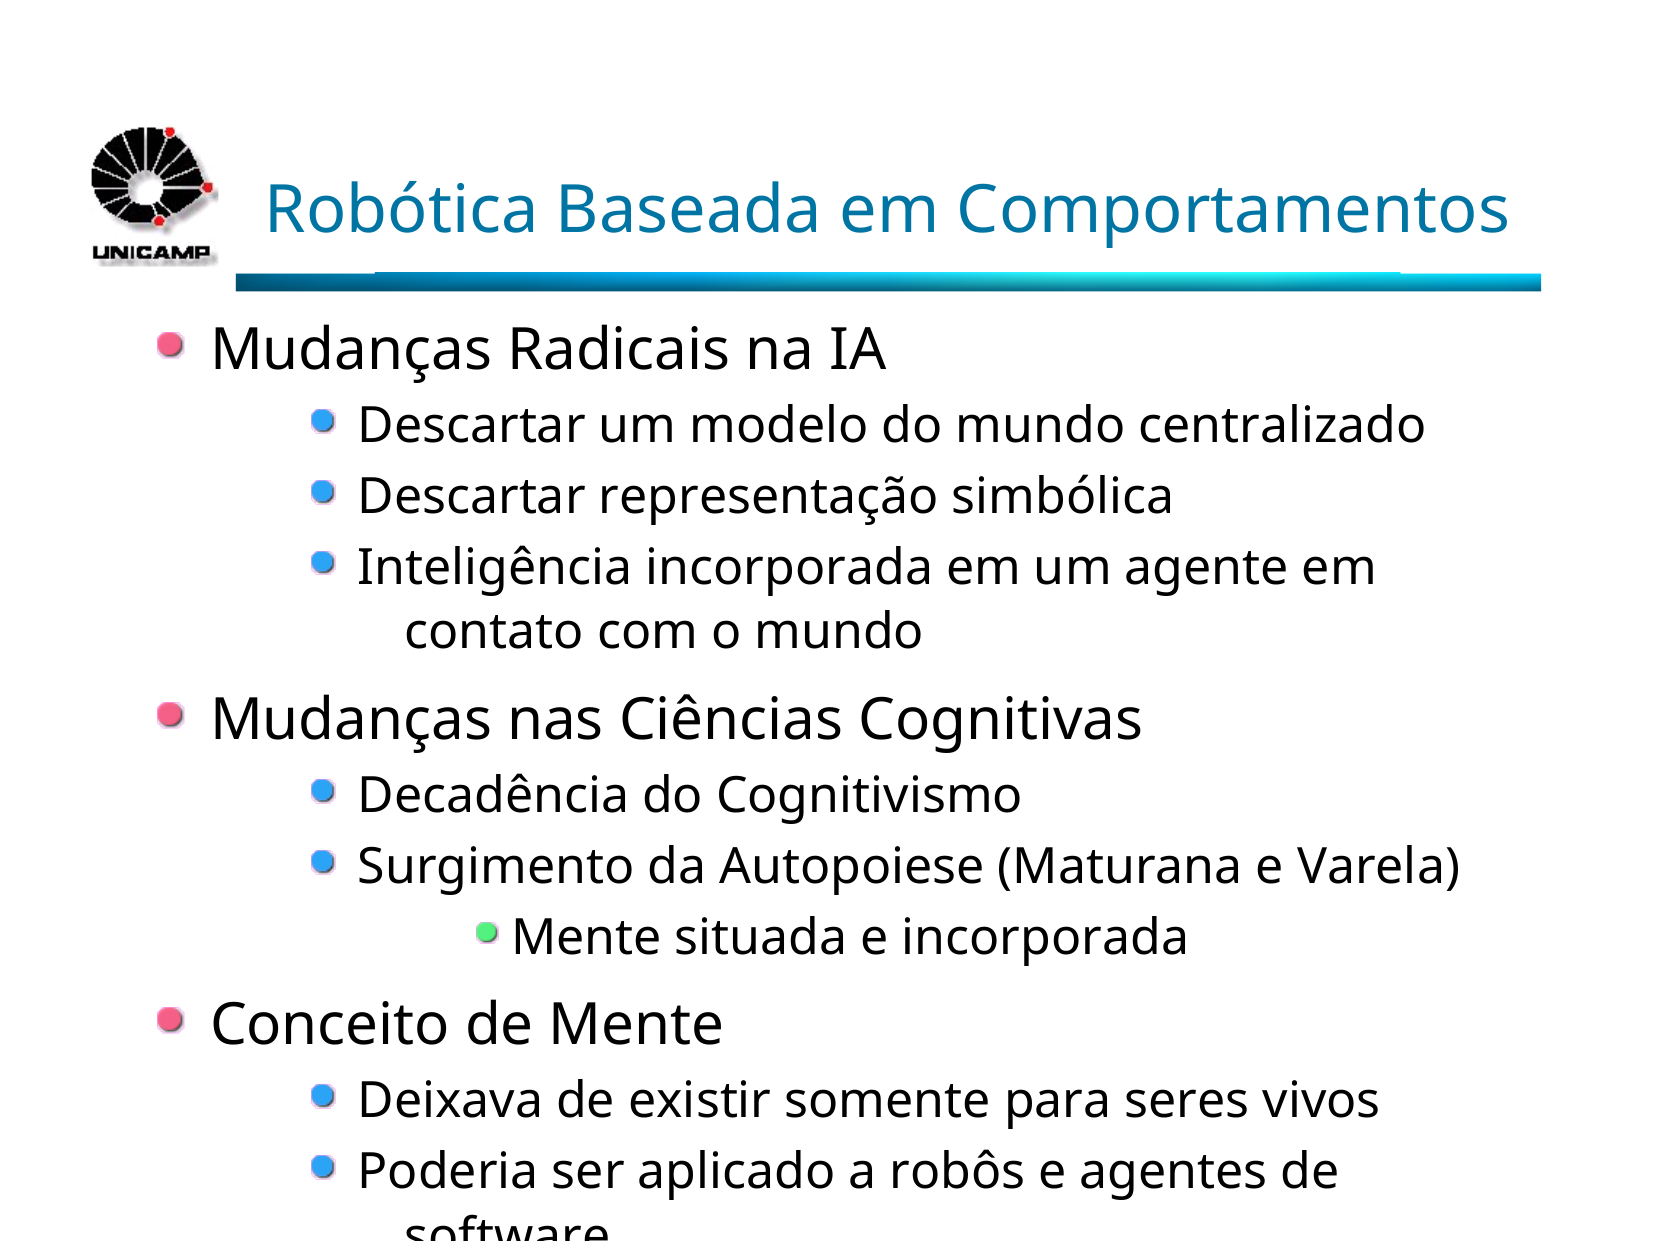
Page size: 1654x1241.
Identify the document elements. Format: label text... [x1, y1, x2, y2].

list Mudanças Radicais na IA Descartar um modelo do mundo centralizado Descartar representação simbólica Inteligência incorporada em um agente em contato com o mundo Mudanças nas Ciências Cognitivas Decadência do Cognitivismo Surgimento da Autopoiese (Maturana e Varela) Mente situada e incorporada Conceito de Mente Deixava de existir somente para seres vivos Poderia ser aplicado a robôs e agentes de software Sistemas de Controle [121, 309, 1534, 1182]
title Robótica Baseada em Comportamentos [264, 42, 1534, 250]
picture [125, 272, 1654, 295]
